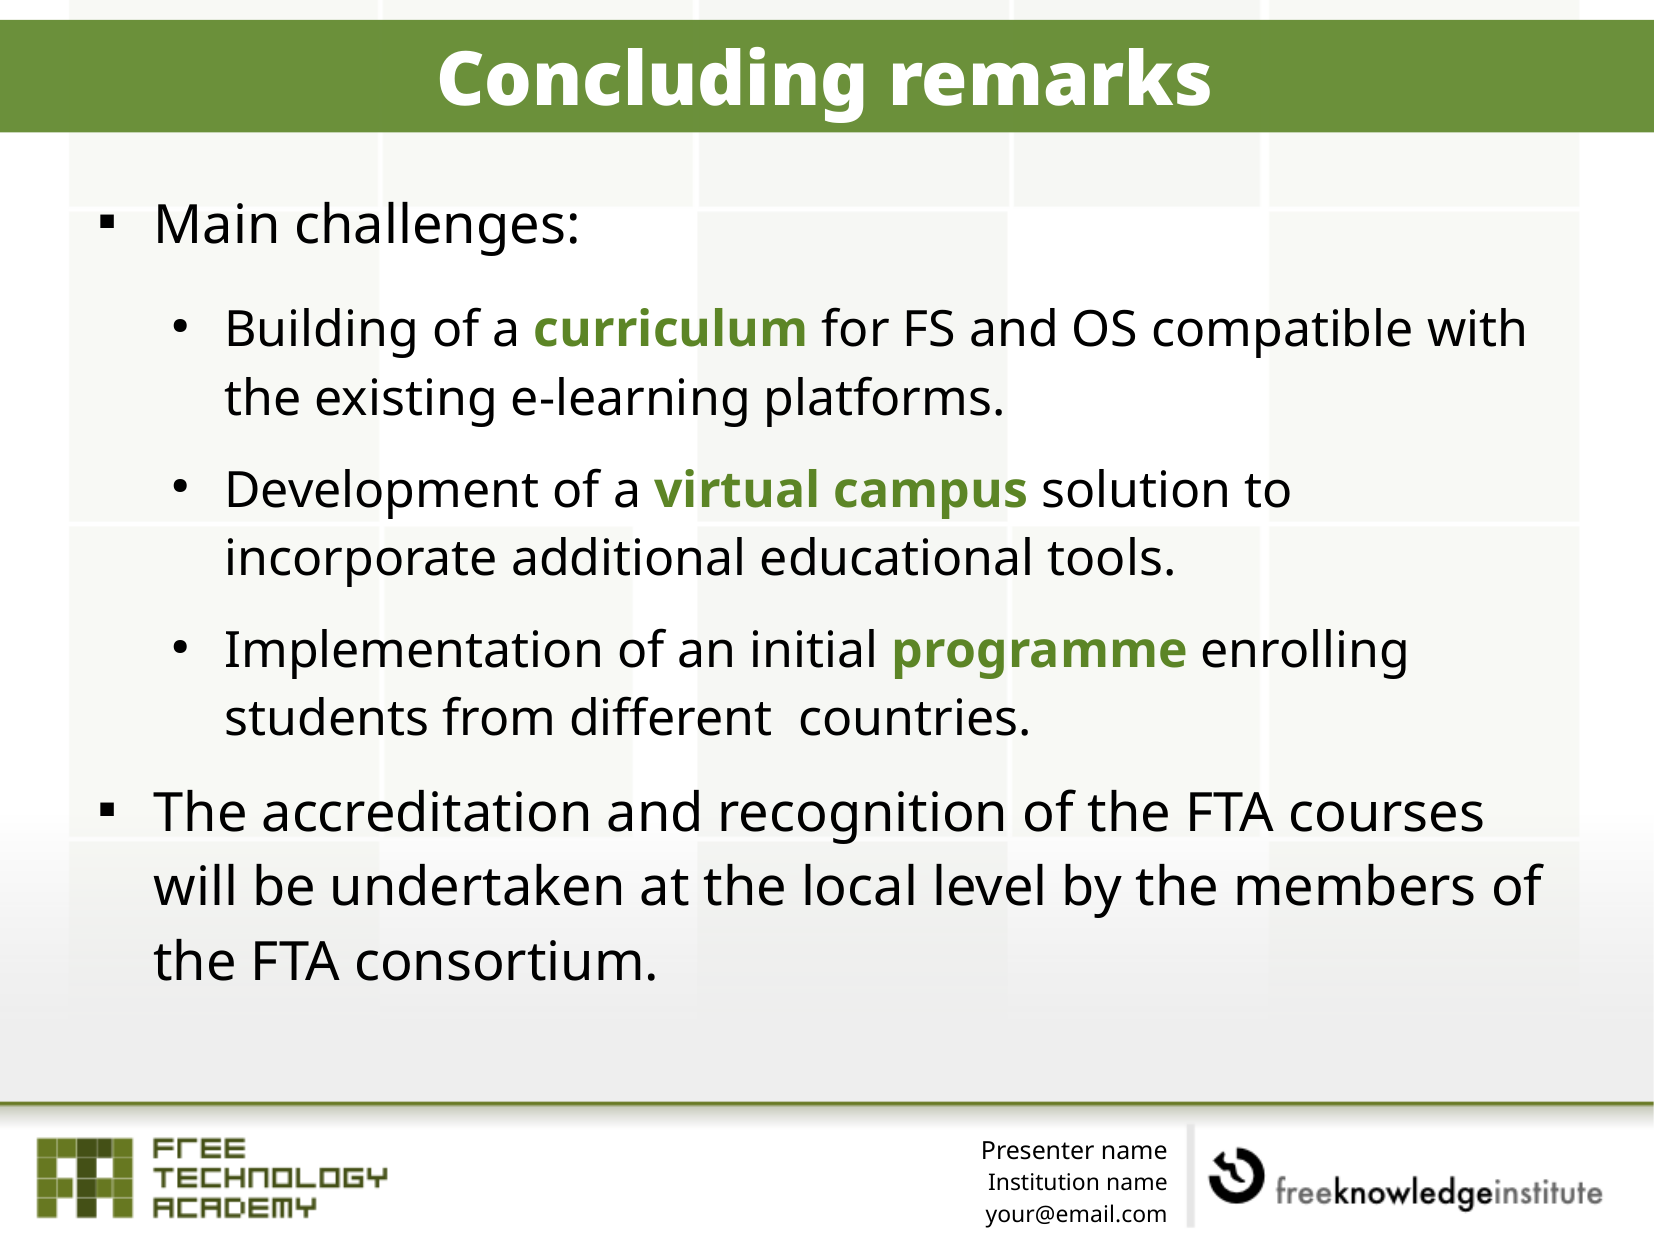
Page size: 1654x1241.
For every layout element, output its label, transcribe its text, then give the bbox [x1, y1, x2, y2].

list Main challenges: Building of a curriculum for FS and OS compatible with the existing e-learning platforms. Development of a virtual campus solution to incorporate additional educational tools. Implementation of an initial programme enrolling students from different countries. The accreditation and recognition of the FTA courses will be undertaken at the local level by the members of the FTA consortium. [82, 185, 1571, 936]
title Concluding remarks [37, 32, 1613, 120]
picture [0, 133, 1654, 1241]
picture [0, 0, 1654, 19]
